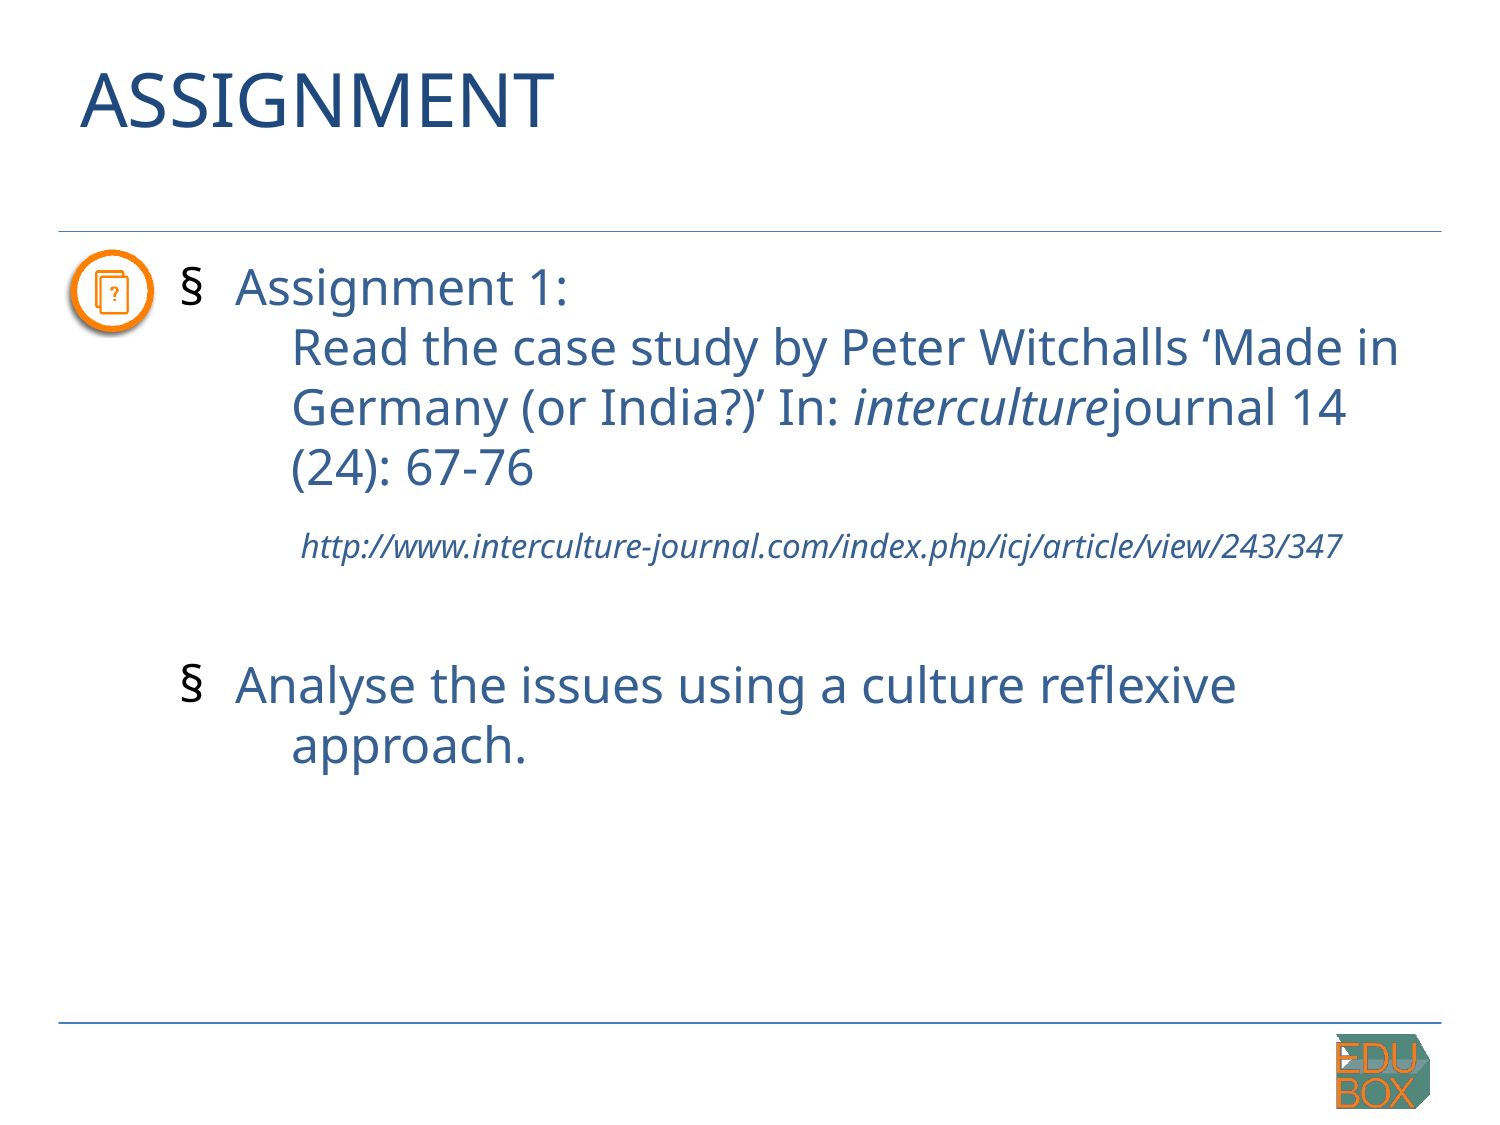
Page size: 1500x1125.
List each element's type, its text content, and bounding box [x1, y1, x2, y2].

title ASSIGNMENT [64, 42, 1040, 153]
picture [64, 243, 160, 339]
list Assignment 1: Read the case study by Peter Witchalls ‘Made in Germany (or India?)’ In: interculturejournal 14 (24): 67-76 http://www.interculture-journal.com/index.php/icj/article/view/243/347 Analyse the issues using a culture reflexive approach. [164, 248, 1417, 998]
picture [1328, 1028, 1437, 1114]
